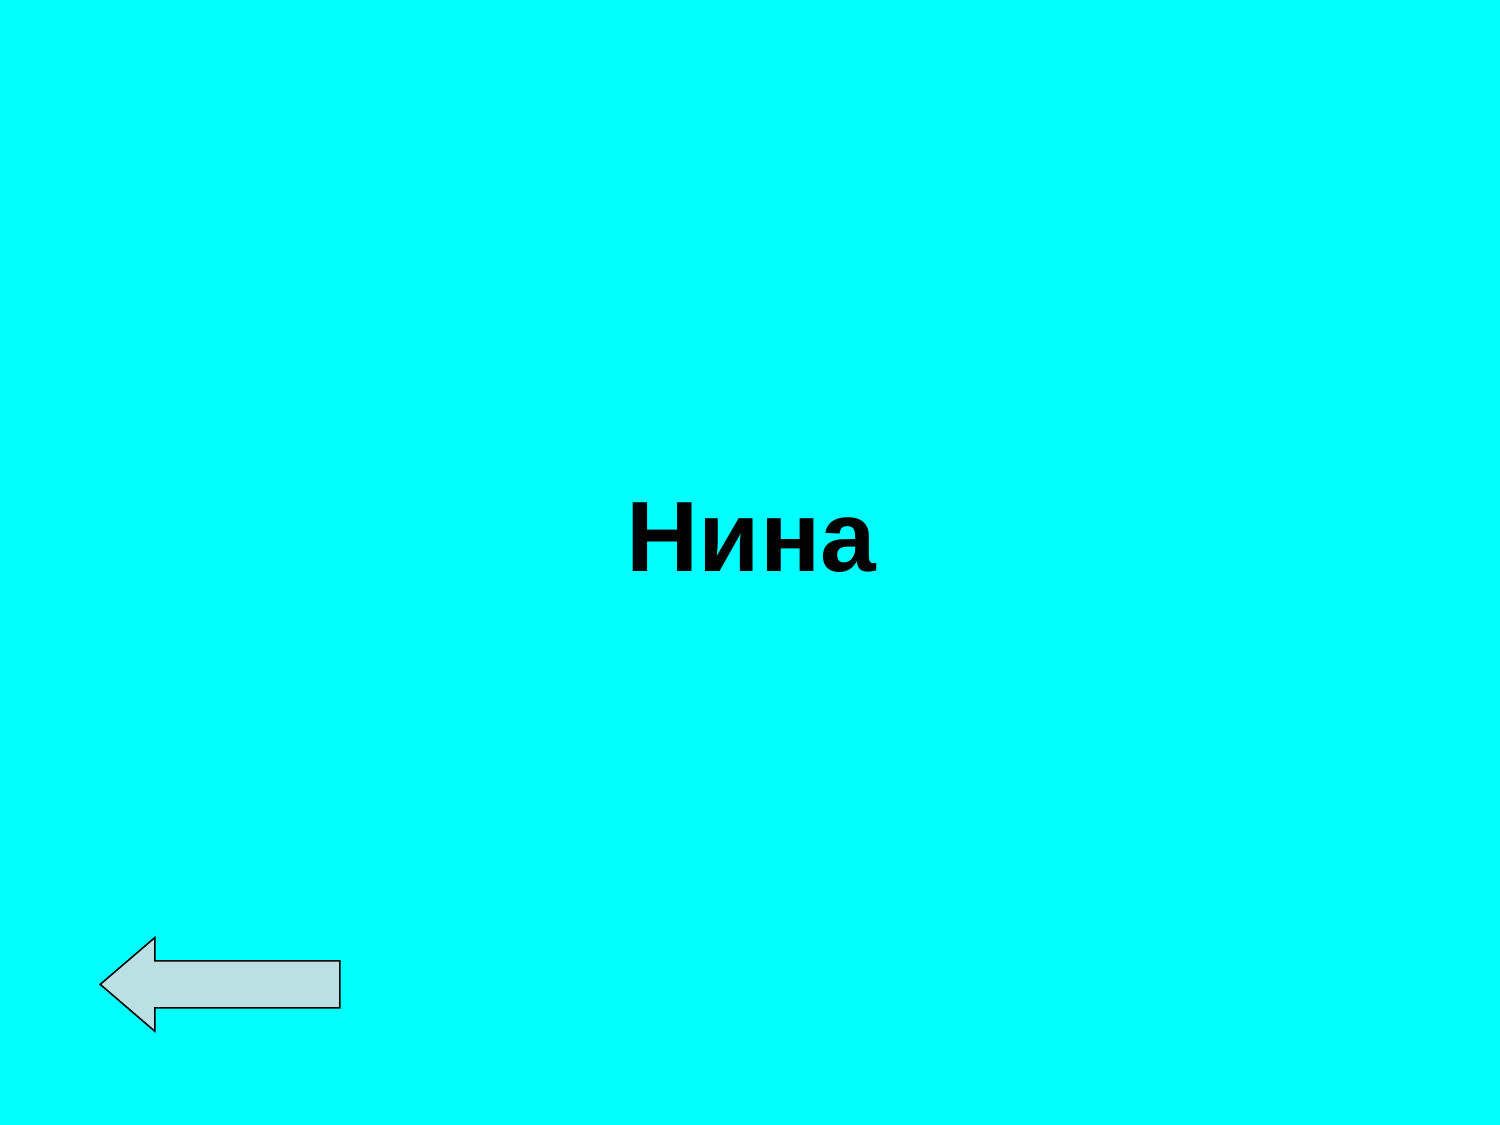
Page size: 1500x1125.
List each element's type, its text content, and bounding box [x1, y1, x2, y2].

list Нина [75, 262, 1426, 1005]
text_box [100, 937, 340, 1032]
